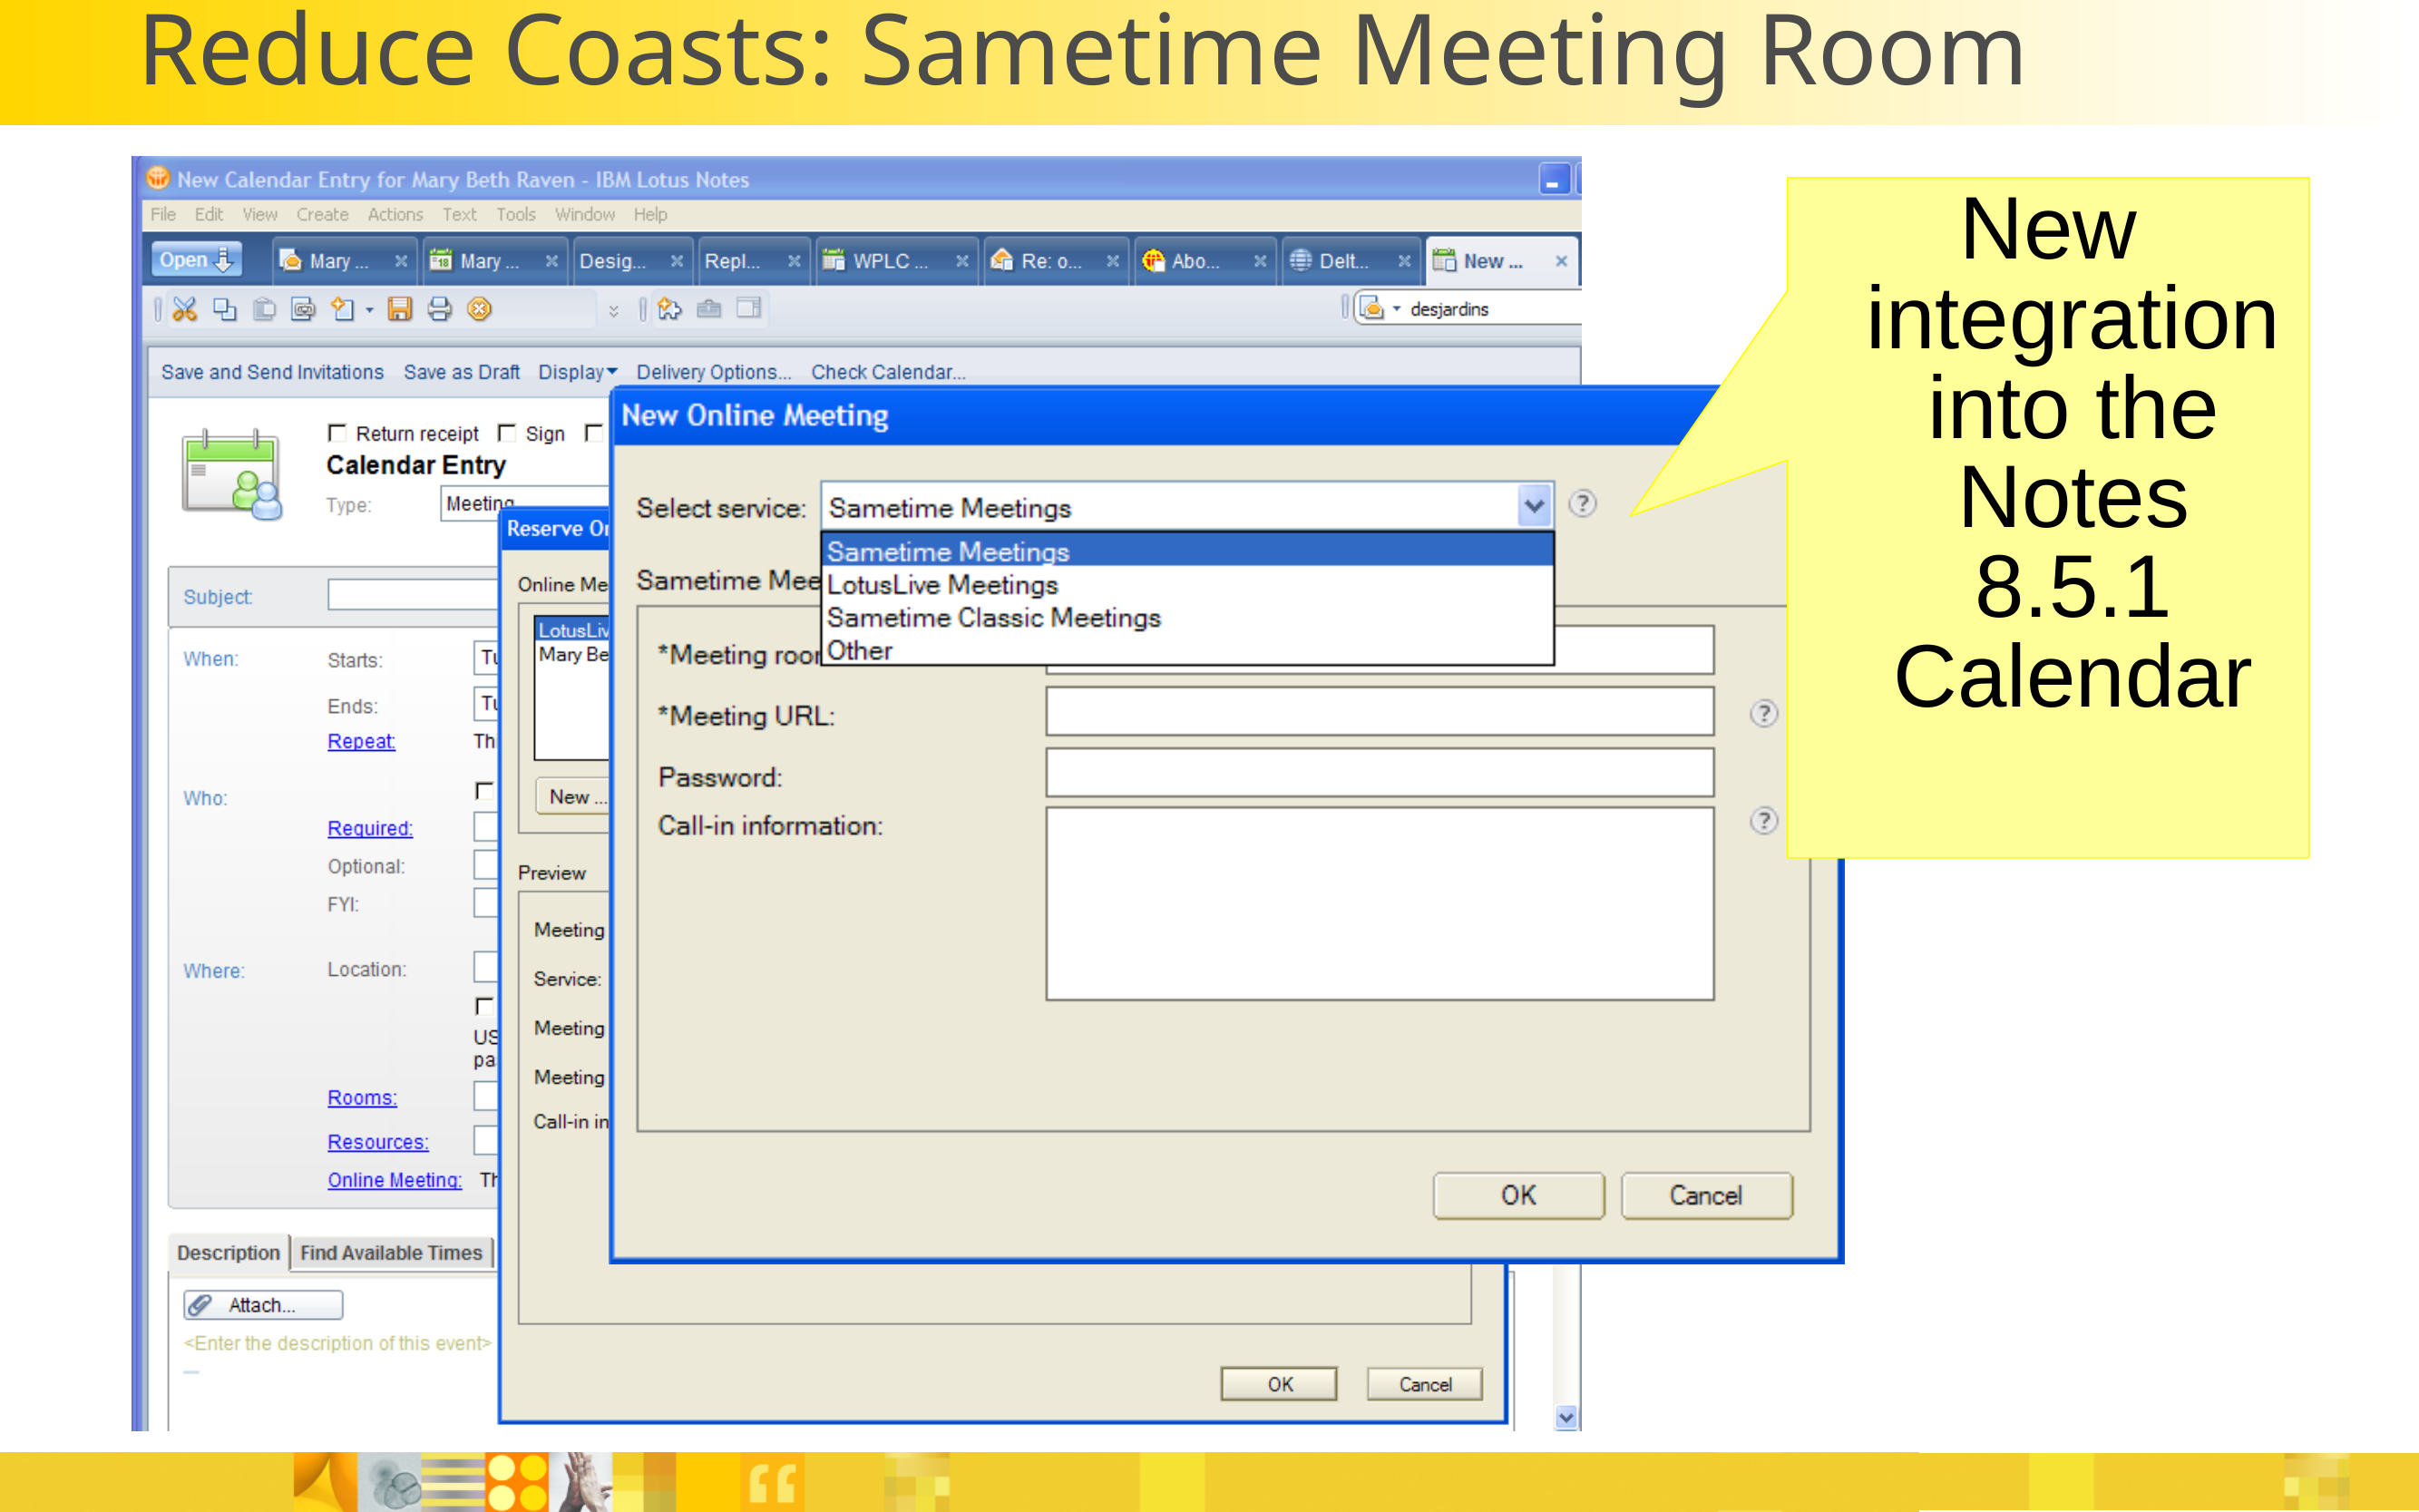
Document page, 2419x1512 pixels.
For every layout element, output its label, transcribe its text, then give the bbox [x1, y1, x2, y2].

picture [0, 1452, 2419, 1512]
picture [132, 156, 1845, 1431]
title Reduce Coasts: Sametime Meeting Room [137, 2, 2315, 127]
text_box New integration into the Notes 8.5.1 Calendar [1630, 177, 2309, 858]
text_box [0, 0, 2419, 125]
